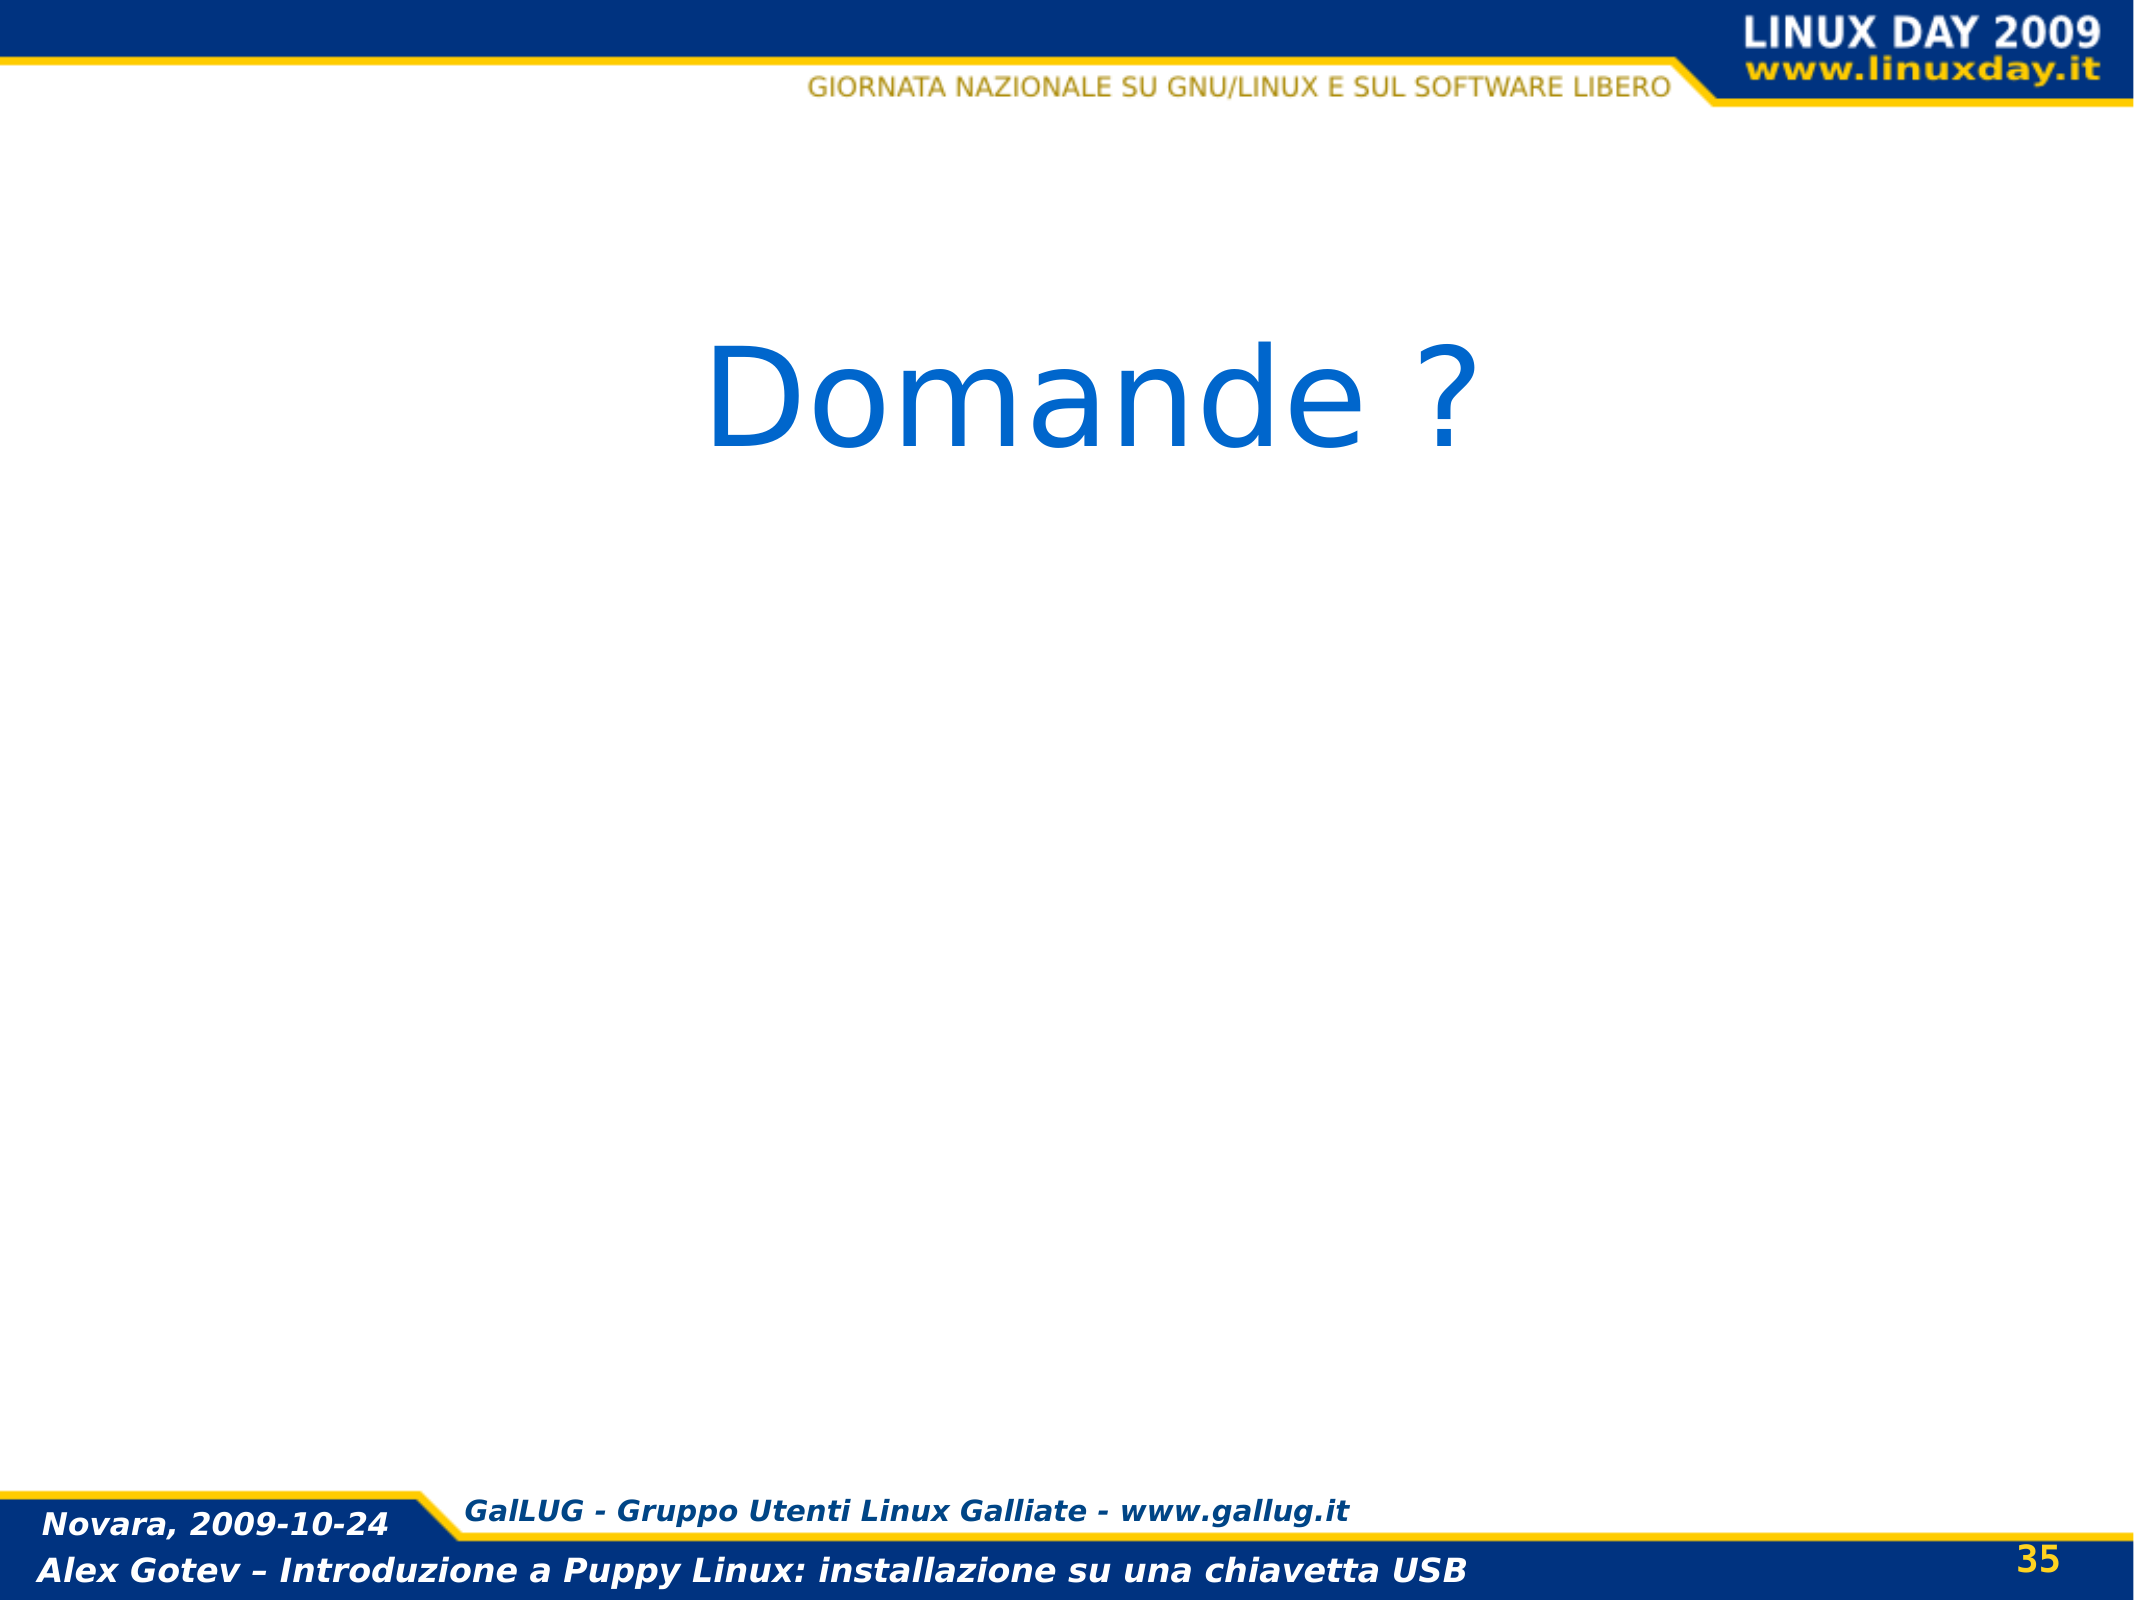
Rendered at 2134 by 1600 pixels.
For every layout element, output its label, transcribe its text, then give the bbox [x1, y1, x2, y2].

picture [0, 0, 2134, 1600]
subtitle Domande ? [106, 159, 2080, 1441]
